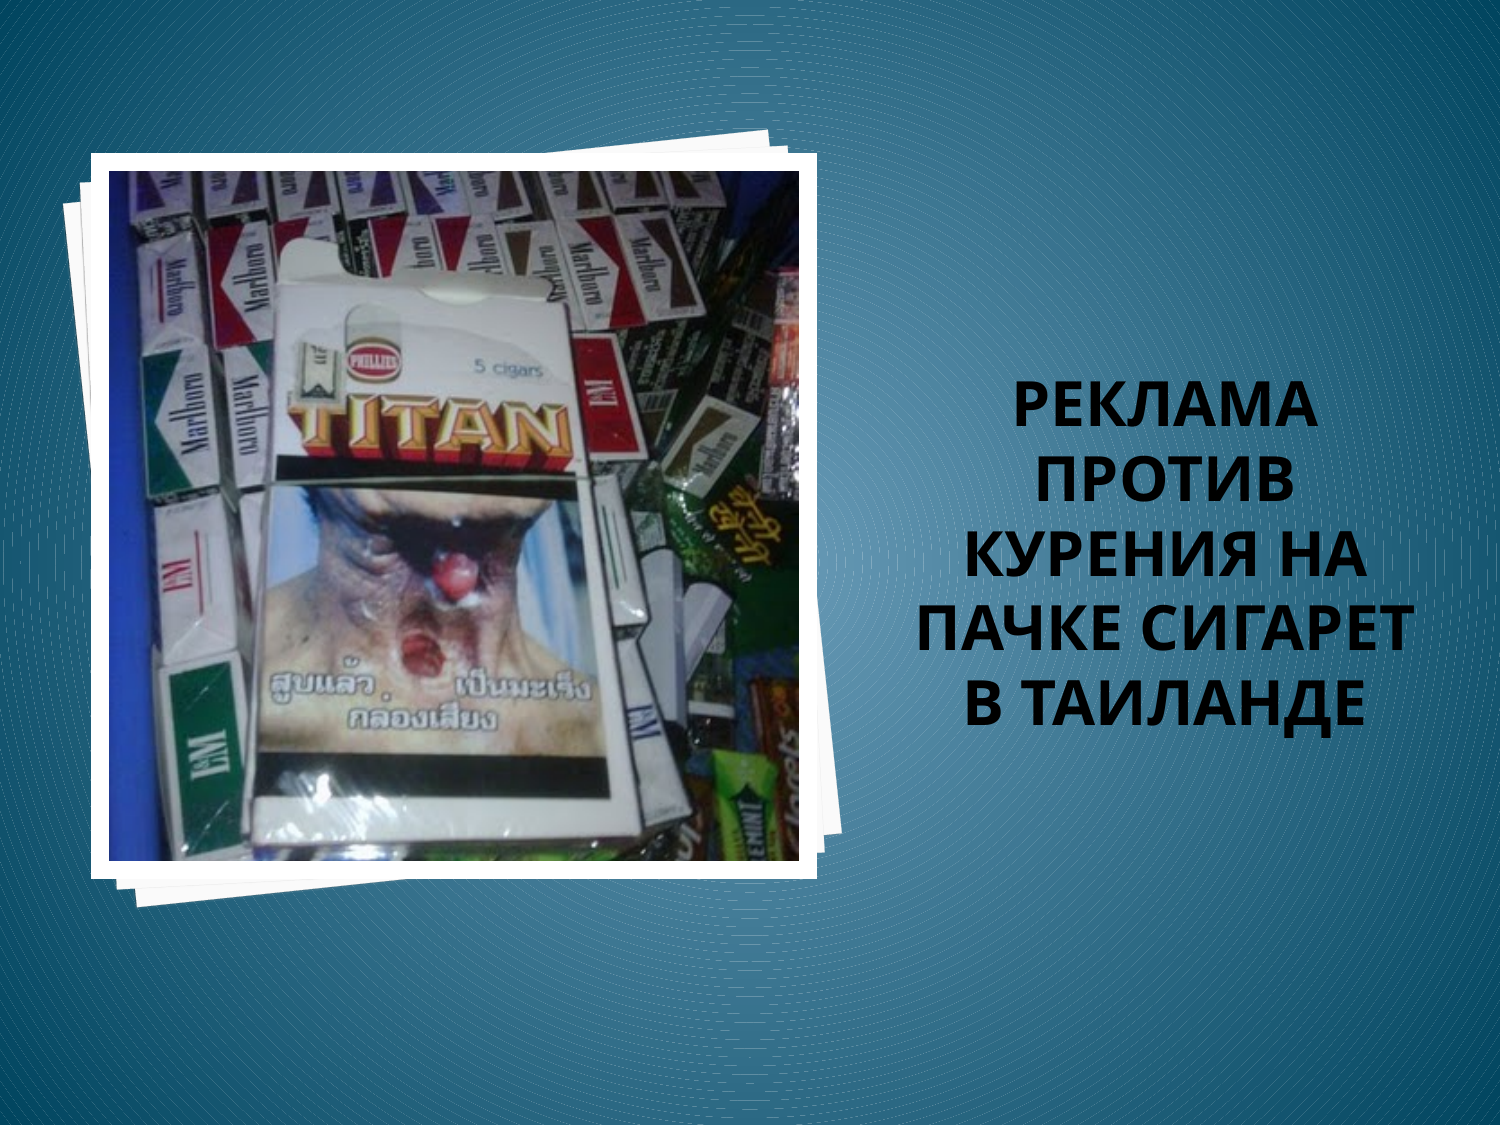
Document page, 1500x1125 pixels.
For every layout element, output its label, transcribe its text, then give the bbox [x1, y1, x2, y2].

title Реклама против курения на пачке сигарет в Таиланде [884, 187, 1447, 739]
picture [108, 170, 799, 861]
